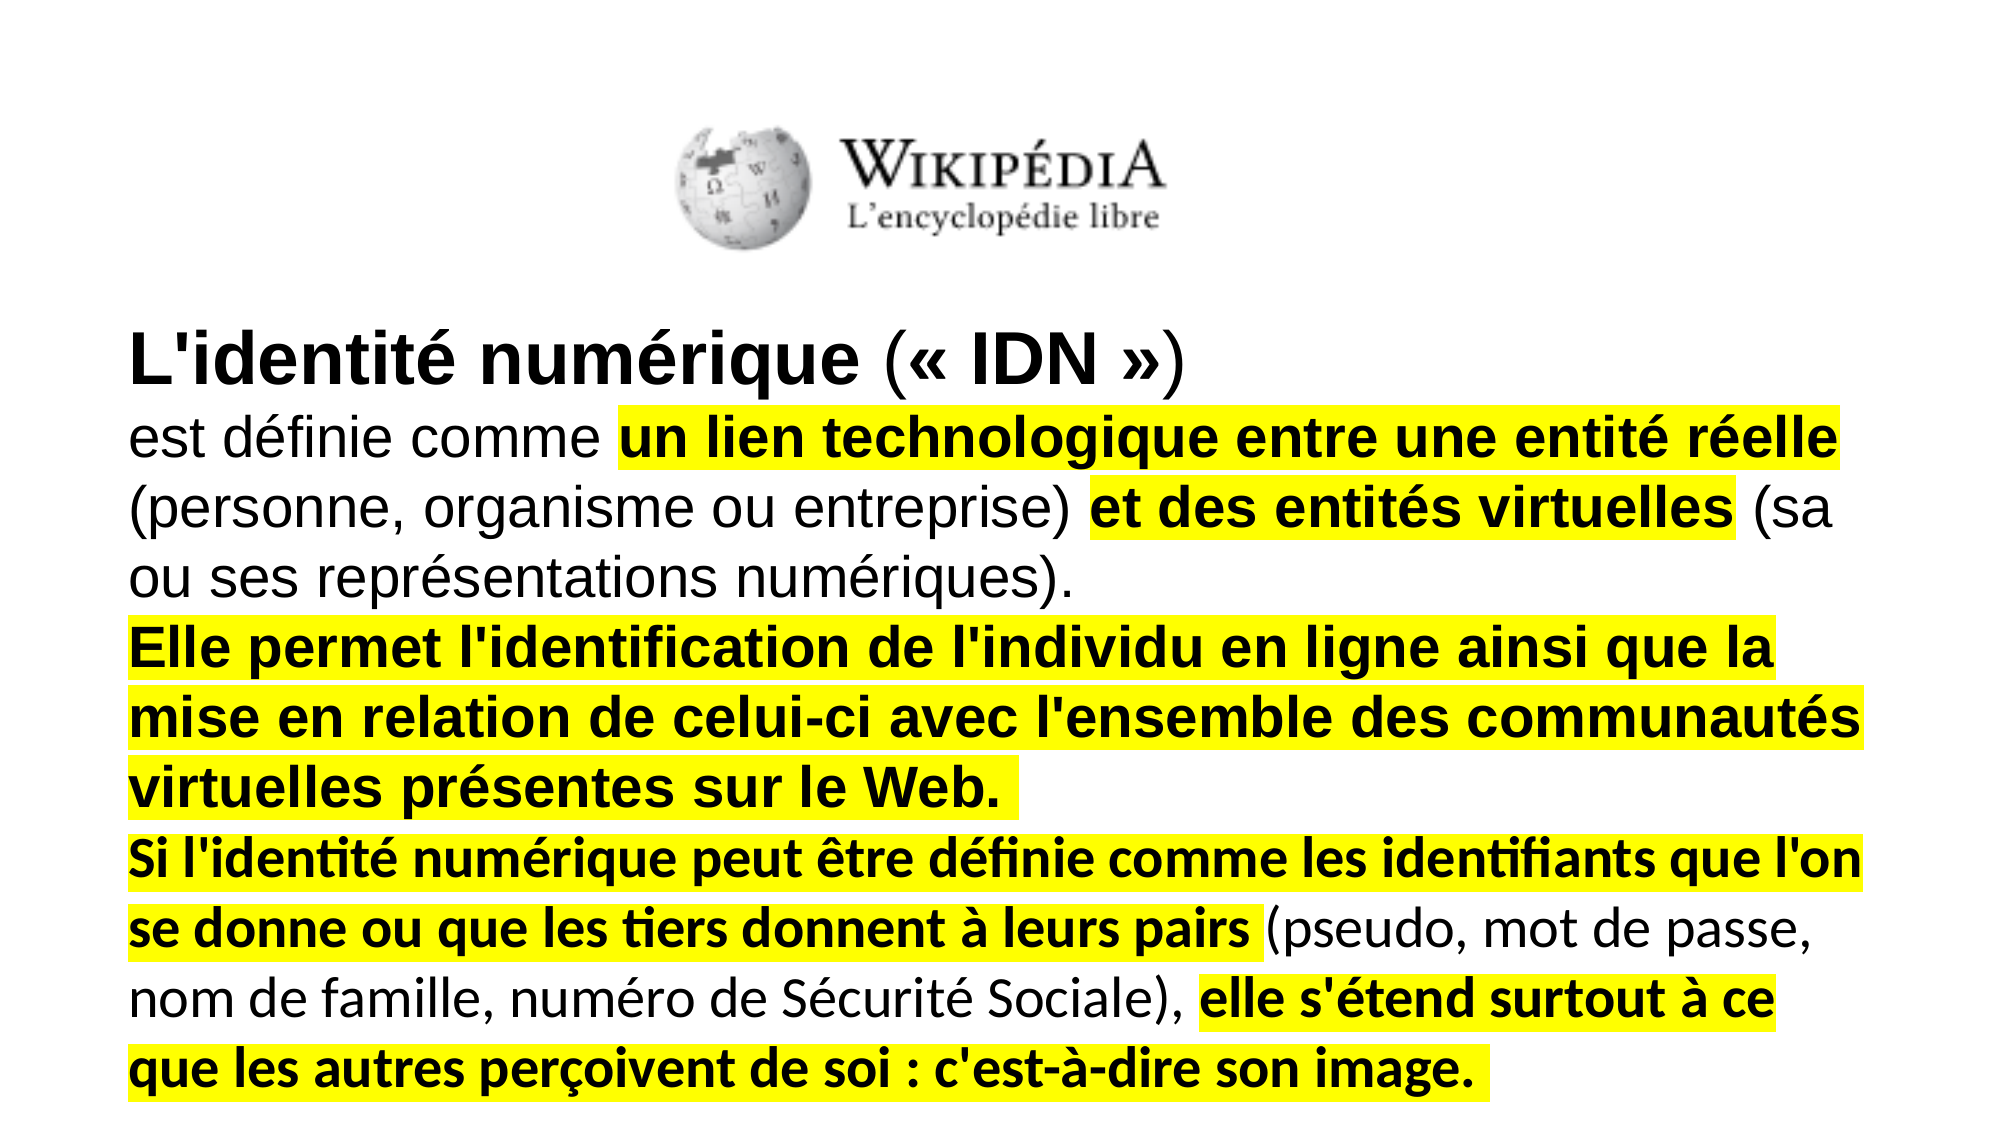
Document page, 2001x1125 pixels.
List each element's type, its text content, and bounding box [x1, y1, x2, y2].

picture [651, 107, 1195, 278]
text_box L'identité numérique (« IDN ») est définie comme un lien technologique entre une entité réelle (personne, organisme ou entreprise) et des entités virtuelles (sa ou ses représentations numériques). Elle permet l'identification de l'individu en ligne ainsi que la mise en relation de celui-ci avec l'ensemble des communautés virtuelles présentes sur le Web. Si l'identité numérique peut être définie comme les identifiants que l'on se donne ou que les tiers donnent à leurs pairs (pseudo, mot de passe, nom de famille, numéro de Sécurité Sociale), elle s'étend surtout à ce que les autres perçoivent de soi : c'est-à-dire son image. [113, 302, 1887, 1107]
title [137, 59, 1863, 278]
